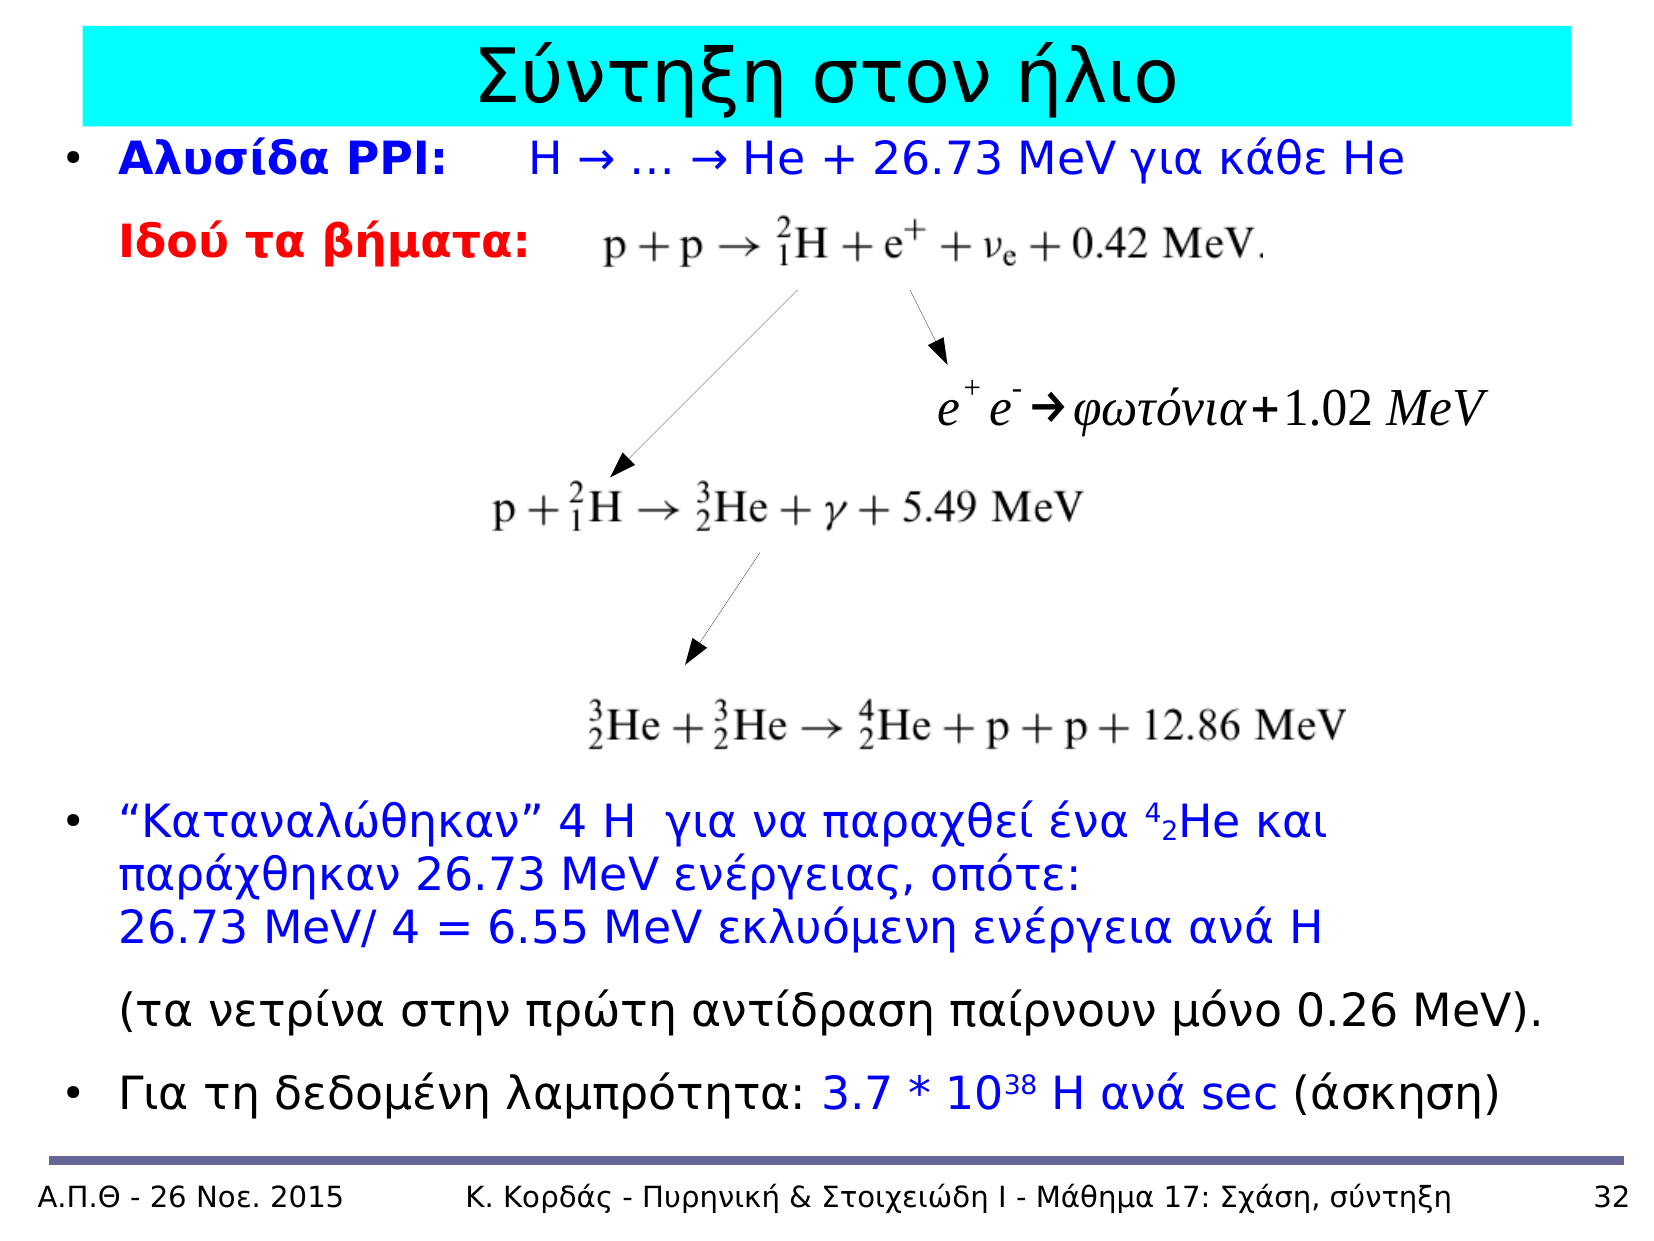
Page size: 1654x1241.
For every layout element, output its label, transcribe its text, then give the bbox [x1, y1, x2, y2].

picture [486, 468, 1086, 539]
title Σύντηξη στον ήλιο [82, 25, 1571, 127]
picture [592, 203, 1263, 286]
list Αλυσίδα PPI: H → … → He + 26.73 MeV για κάθε He Ιδού τα βήματα: “Καταναλώθηκαν” 4 H για να παραχθεί ένα 42Ηe και παράχθηκαν 26.73 MeV ενέργειας, οπότε: 26.73 MeV/ 4 = 6.55 MeV εκλυόμενη ενέργεια ανά Η (τα νετρίνα στην πρώτη αντίδραση παίρνουν μόνο 0.26 MeV). Για τη δεδομένη λαμπρότητα: 3.7 * 1038 Η ανά sec (άσκηση) [47, 132, 1578, 1141]
chart [924, 368, 1502, 441]
picture [579, 680, 1346, 754]
